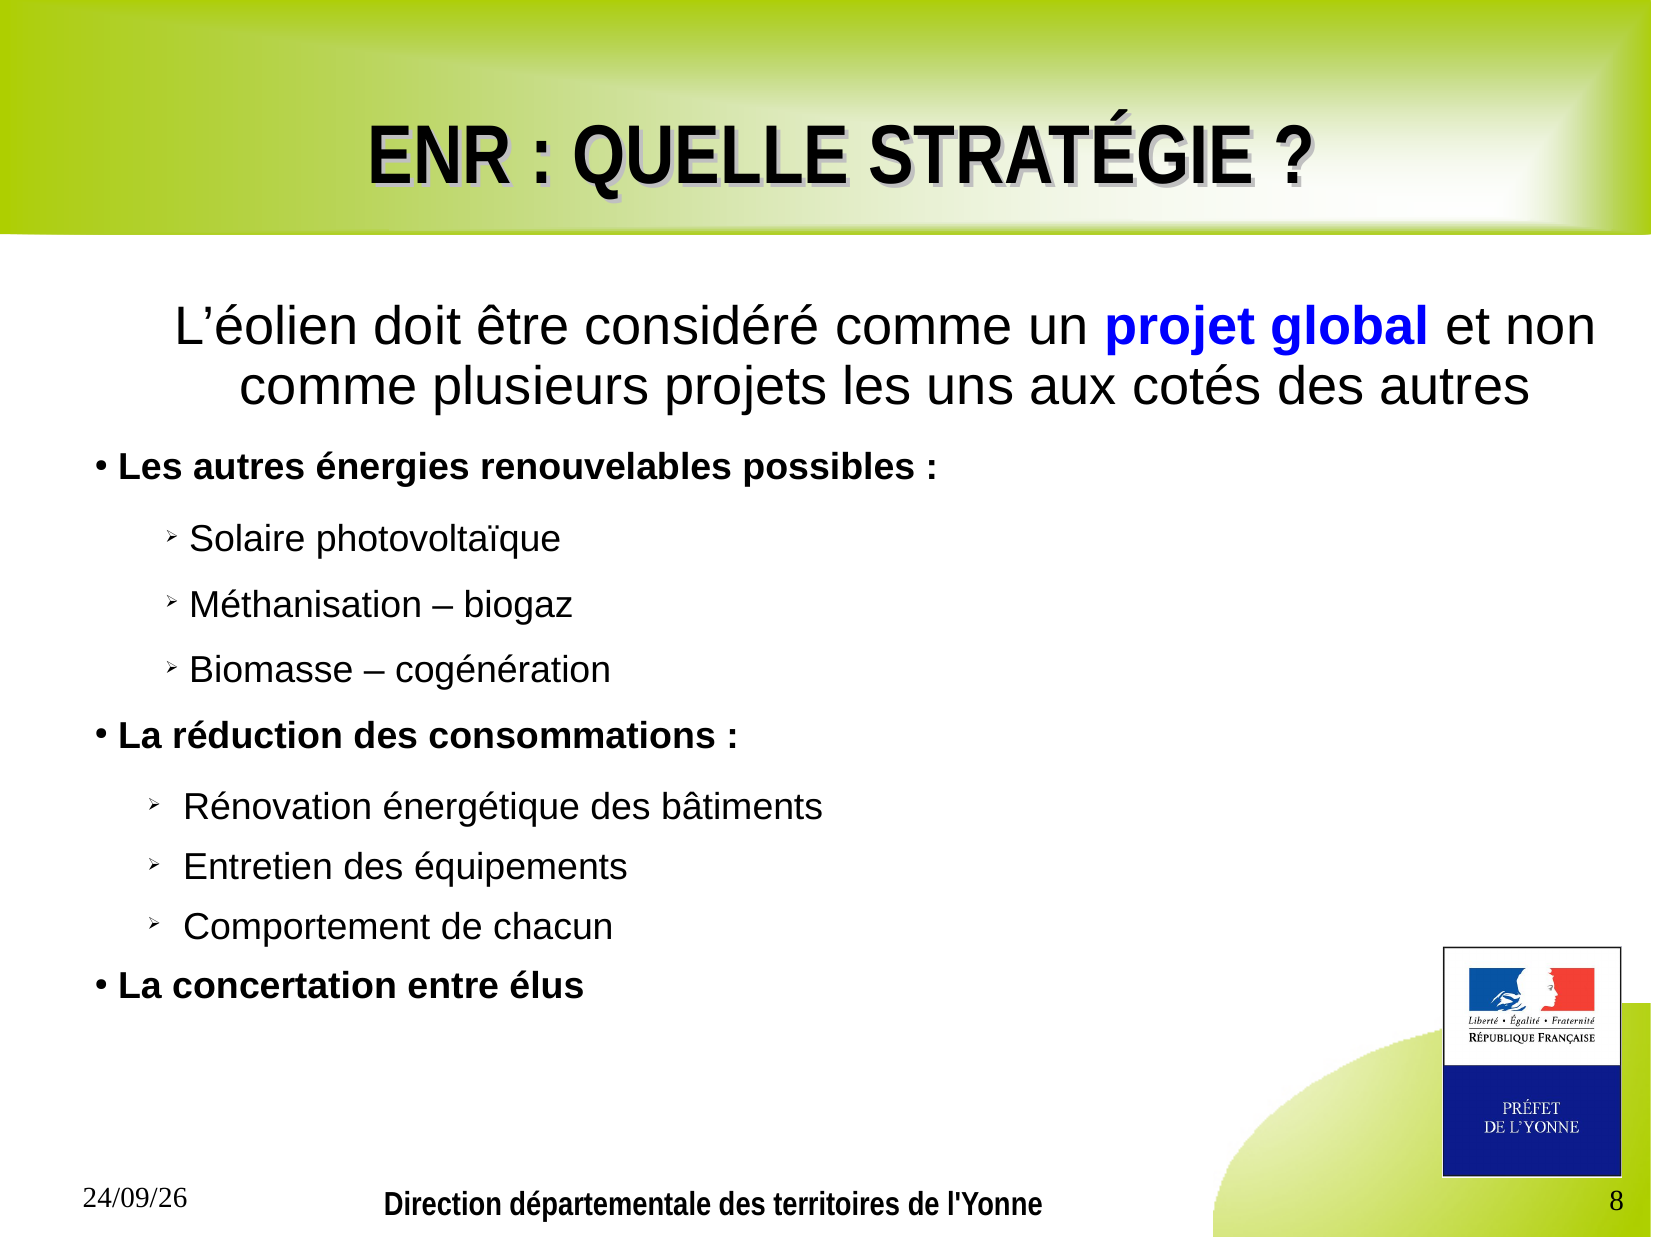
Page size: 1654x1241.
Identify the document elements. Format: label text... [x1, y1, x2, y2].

title ENR : QUELLE STRATÉGIE ? [82, 49, 1571, 257]
list L’éolien doit être considéré comme un projet global et non comme plusieurs projets les uns aux cotés des autres Les autres énergies renouvelables possibles : Solaire photovoltaïque Méthanisation – biogaz Biomasse – cogénération La réduction des consommations : Rénovation énergétique des bâtiments Entretien des équipements Comportement de chacun La concertation entre élus [76, 295, 1625, 1072]
